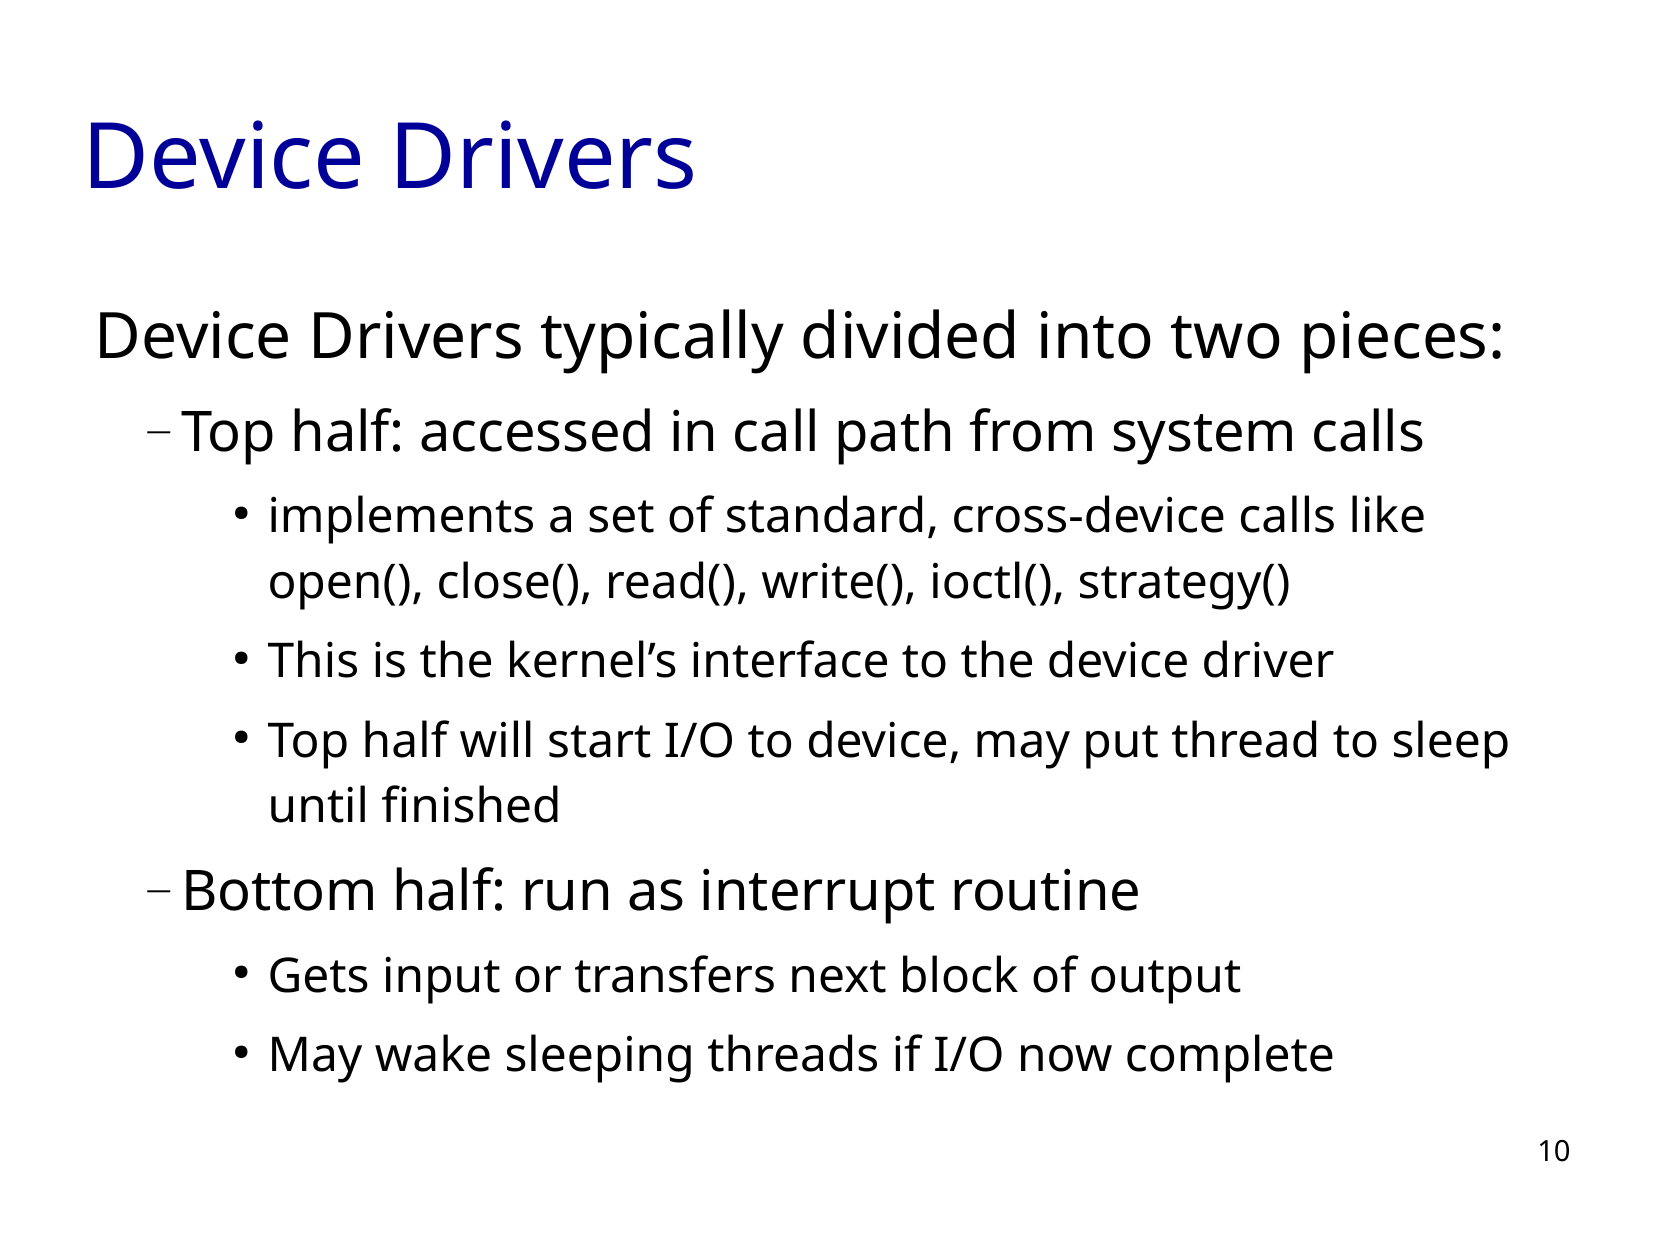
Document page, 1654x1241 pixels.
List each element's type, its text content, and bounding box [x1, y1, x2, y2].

list Device Drivers typically divided into two pieces: Top half: accessed in call path from system calls implements a set of standard, cross-device calls like open(), close(), read(), write(), ioctl(), strategy() This is the kernel’s interface to the device driver Top half will start I/O to device, may put thread to sleep until finished Bottom half: run as interrupt routine Gets input or transfers next block of output May wake sleeping threads if I/O now complete [60, 290, 1571, 1096]
title Device Drivers [82, 49, 1571, 257]
